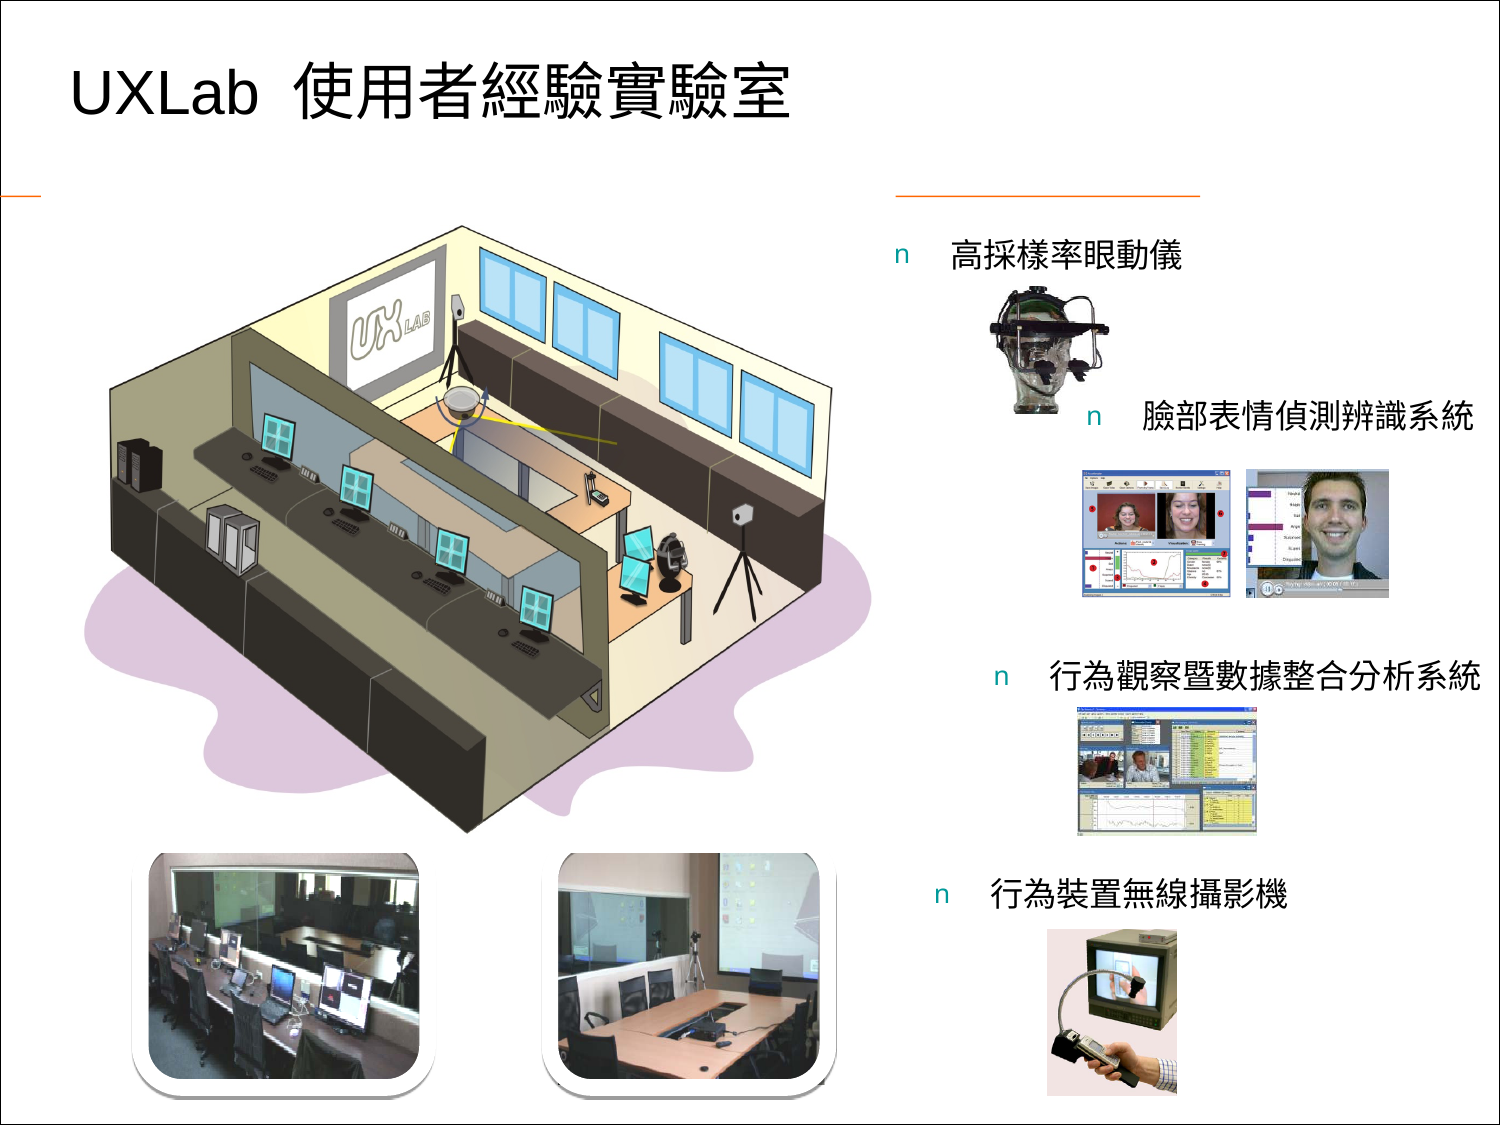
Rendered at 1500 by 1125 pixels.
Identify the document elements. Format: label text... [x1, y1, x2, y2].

text_box 行為裝置無線攝影機 [919, 846, 1318, 917]
text_box 行為觀察暨數據整合分析系統 [978, 627, 1500, 678]
text_box [1128, 678, 1137, 688]
text_box UXLab 使用者經驗實驗室 [54, 45, 1462, 172]
picture [41, 184, 896, 1079]
picture [819, 1078, 826, 1085]
text_box [0, 0, 1500, 1125]
text_box [1324, 679, 1340, 686]
picture [146, 1082, 153, 1088]
text_box 臉部表情偵測辨識系統 [1071, 367, 1500, 437]
picture [1246, 469, 1389, 598]
picture [1081, 469, 1231, 600]
picture [989, 286, 1110, 414]
picture [1077, 707, 1257, 836]
picture [1047, 929, 1177, 1096]
text_box 高採樣率眼動儀 [896, 206, 1199, 281]
picture [415, 1082, 422, 1088]
text_box [1225, 678, 1239, 688]
